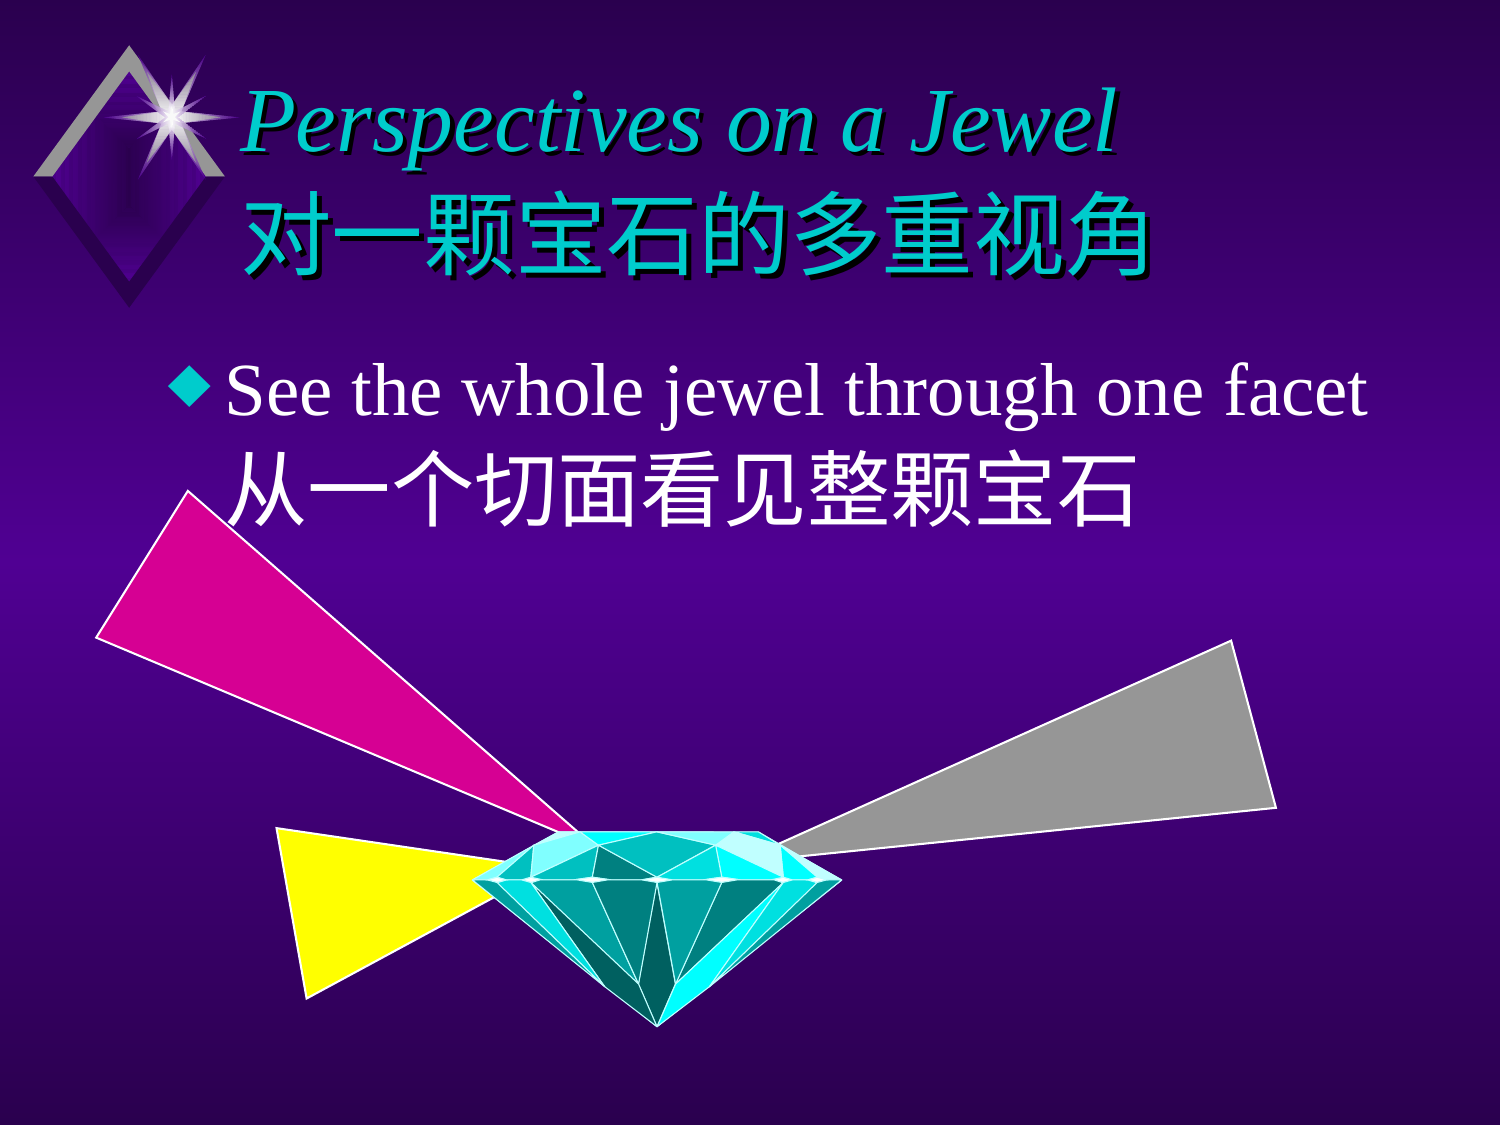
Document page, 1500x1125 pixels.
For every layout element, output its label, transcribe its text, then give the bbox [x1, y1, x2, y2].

list See the whole jewel through one facet从一个切面看见整颗宝石 [112, 348, 1388, 631]
text_box [96, 612, 576, 830]
chart [471, 830, 843, 1028]
title Perspectives on a Jewel 对一颗宝石的多重视角 [224, 59, 1388, 306]
text_box [809, 640, 1276, 852]
text_box [276, 828, 471, 999]
